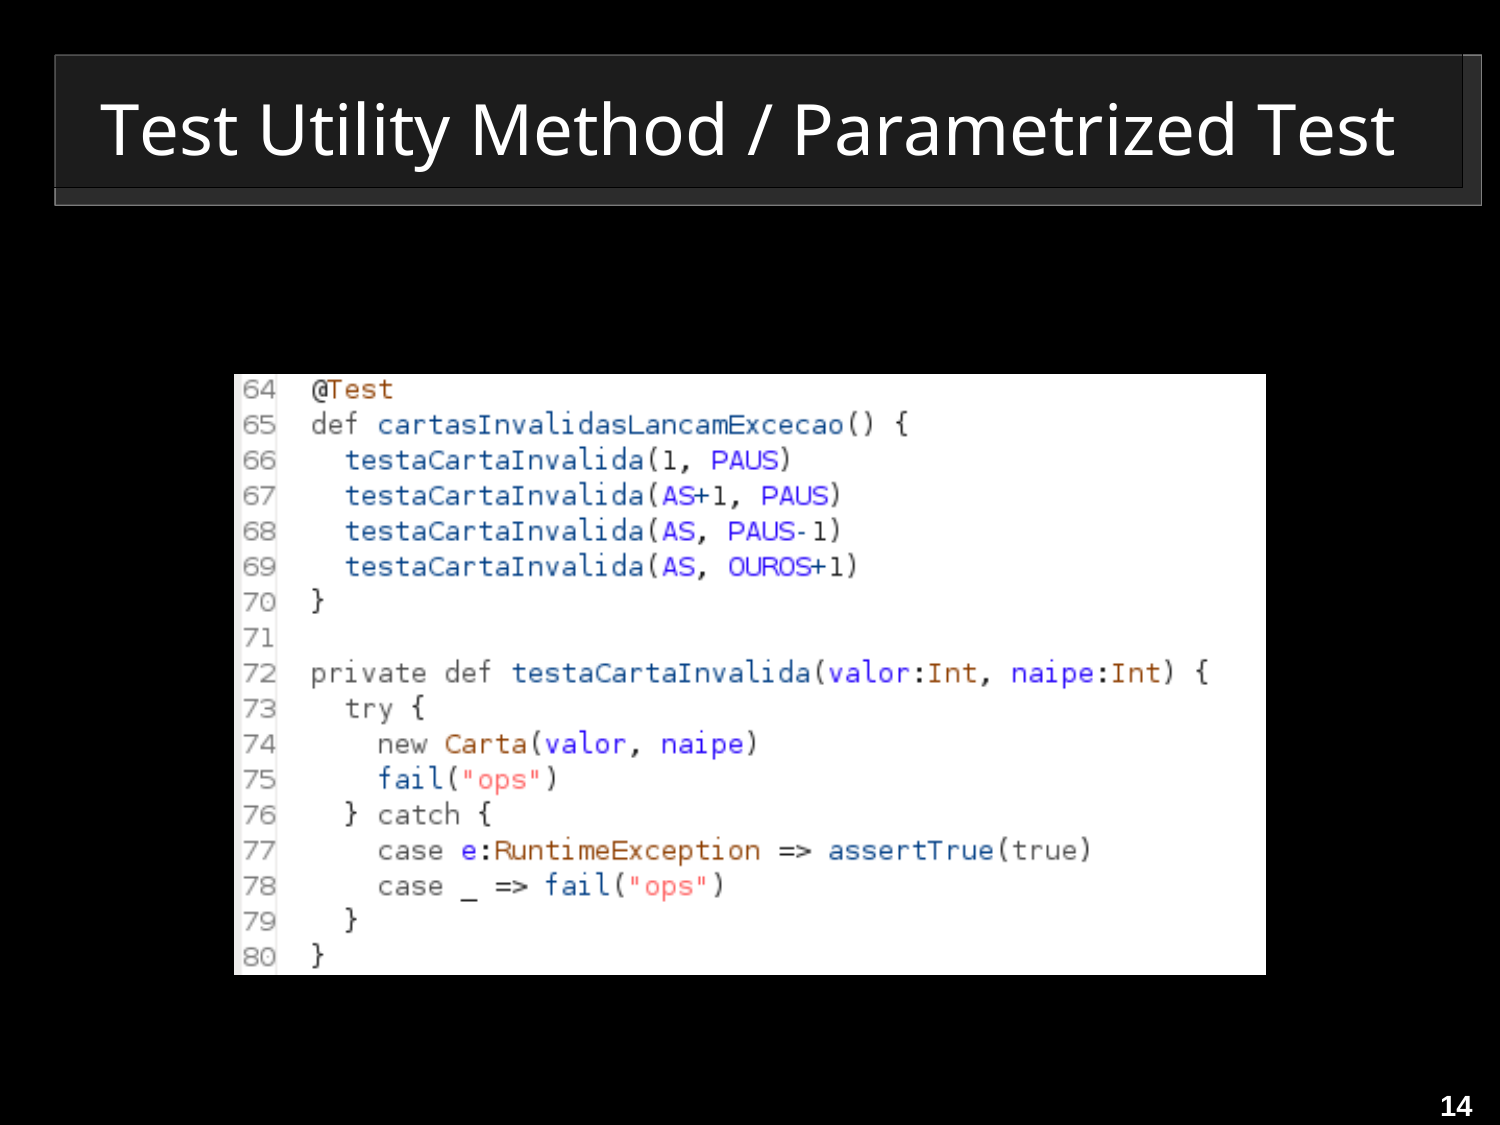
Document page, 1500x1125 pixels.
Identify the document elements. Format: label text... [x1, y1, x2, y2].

picture [234, 374, 1266, 975]
title Test Utility Method / Parametrized Test [29, 31, 1469, 226]
